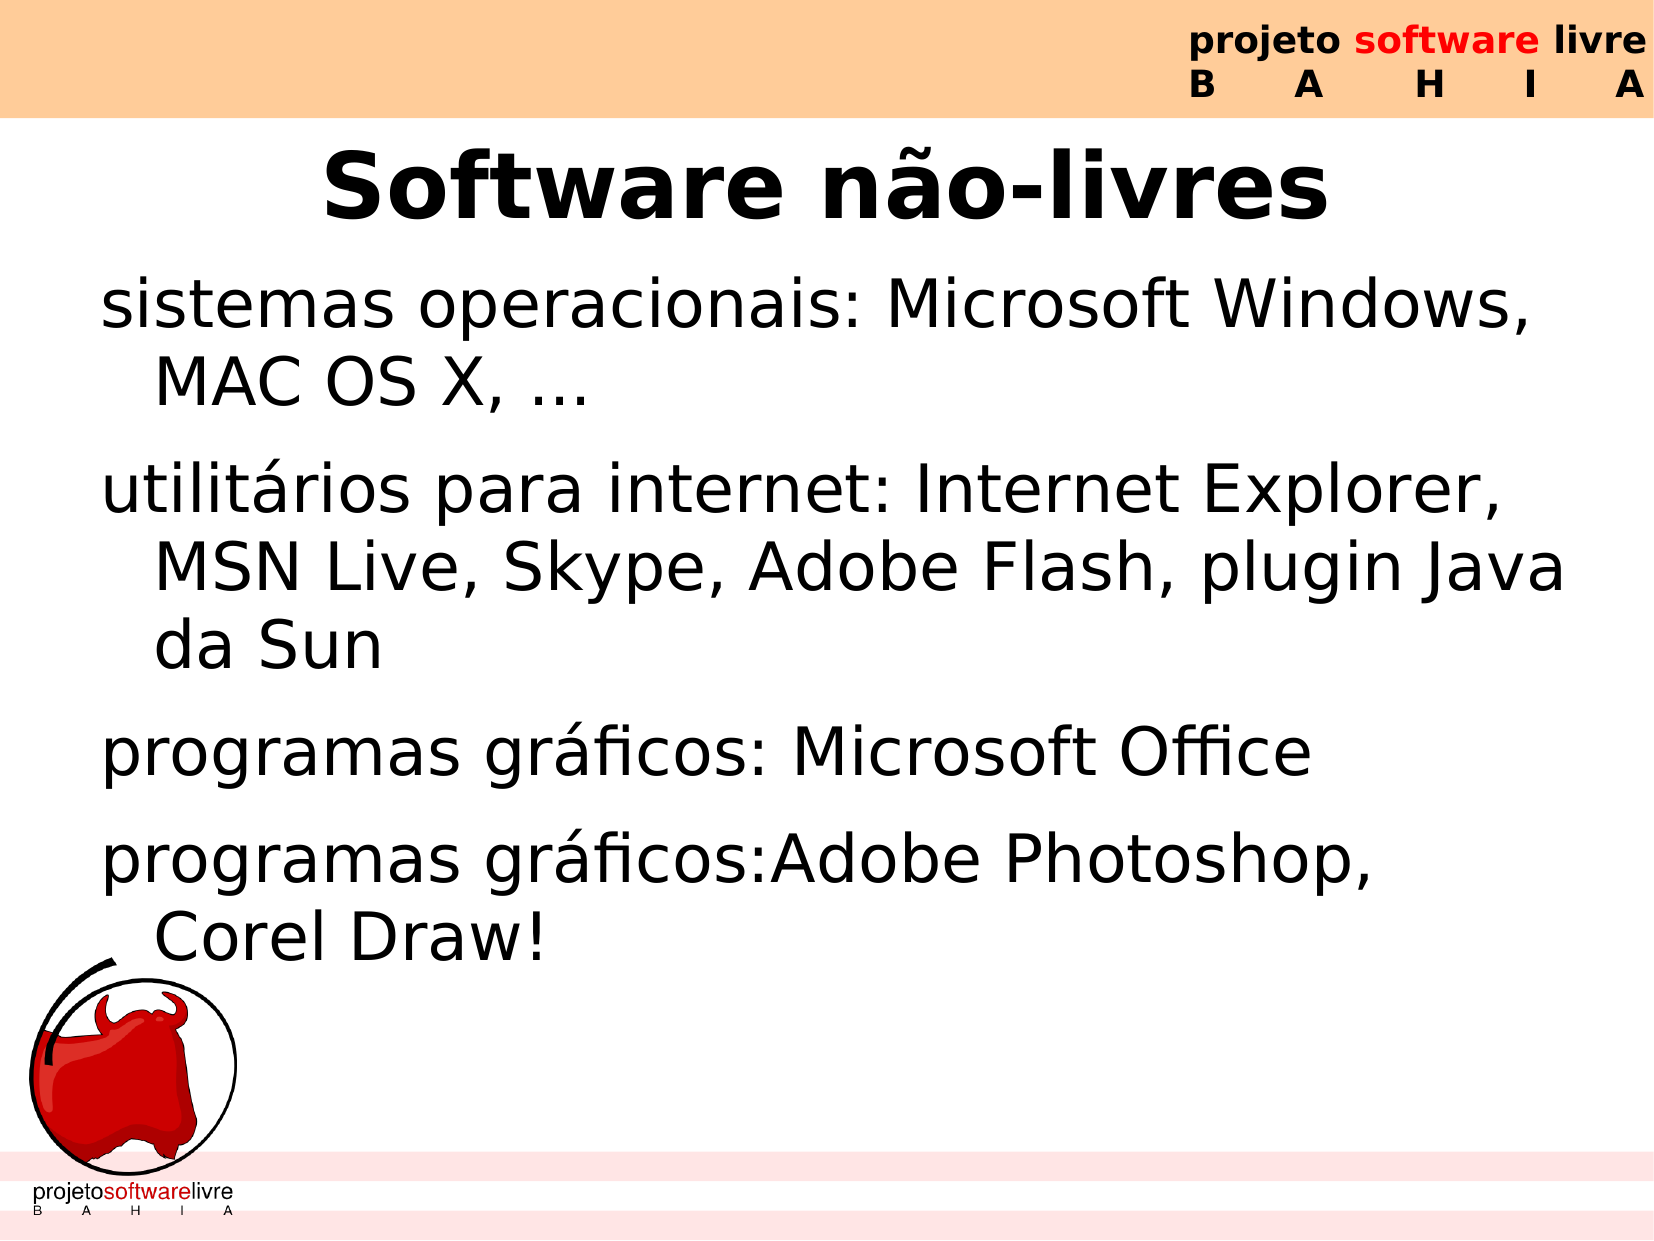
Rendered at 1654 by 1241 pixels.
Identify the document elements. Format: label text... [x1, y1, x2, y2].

list sistemas operacionais: Microsoft Windows, MAC OS X, ... utilitários para internet: Internet Explorer, MSN Live, Skype, Adobe Flash, plugin Java da Sun programas gráficos: Microsoft Office programas gráficos:Adobe Photoshop, Corel Draw! [82, 265, 1571, 977]
title Software não-livres [82, 101, 1571, 265]
picture [29, 957, 237, 1215]
